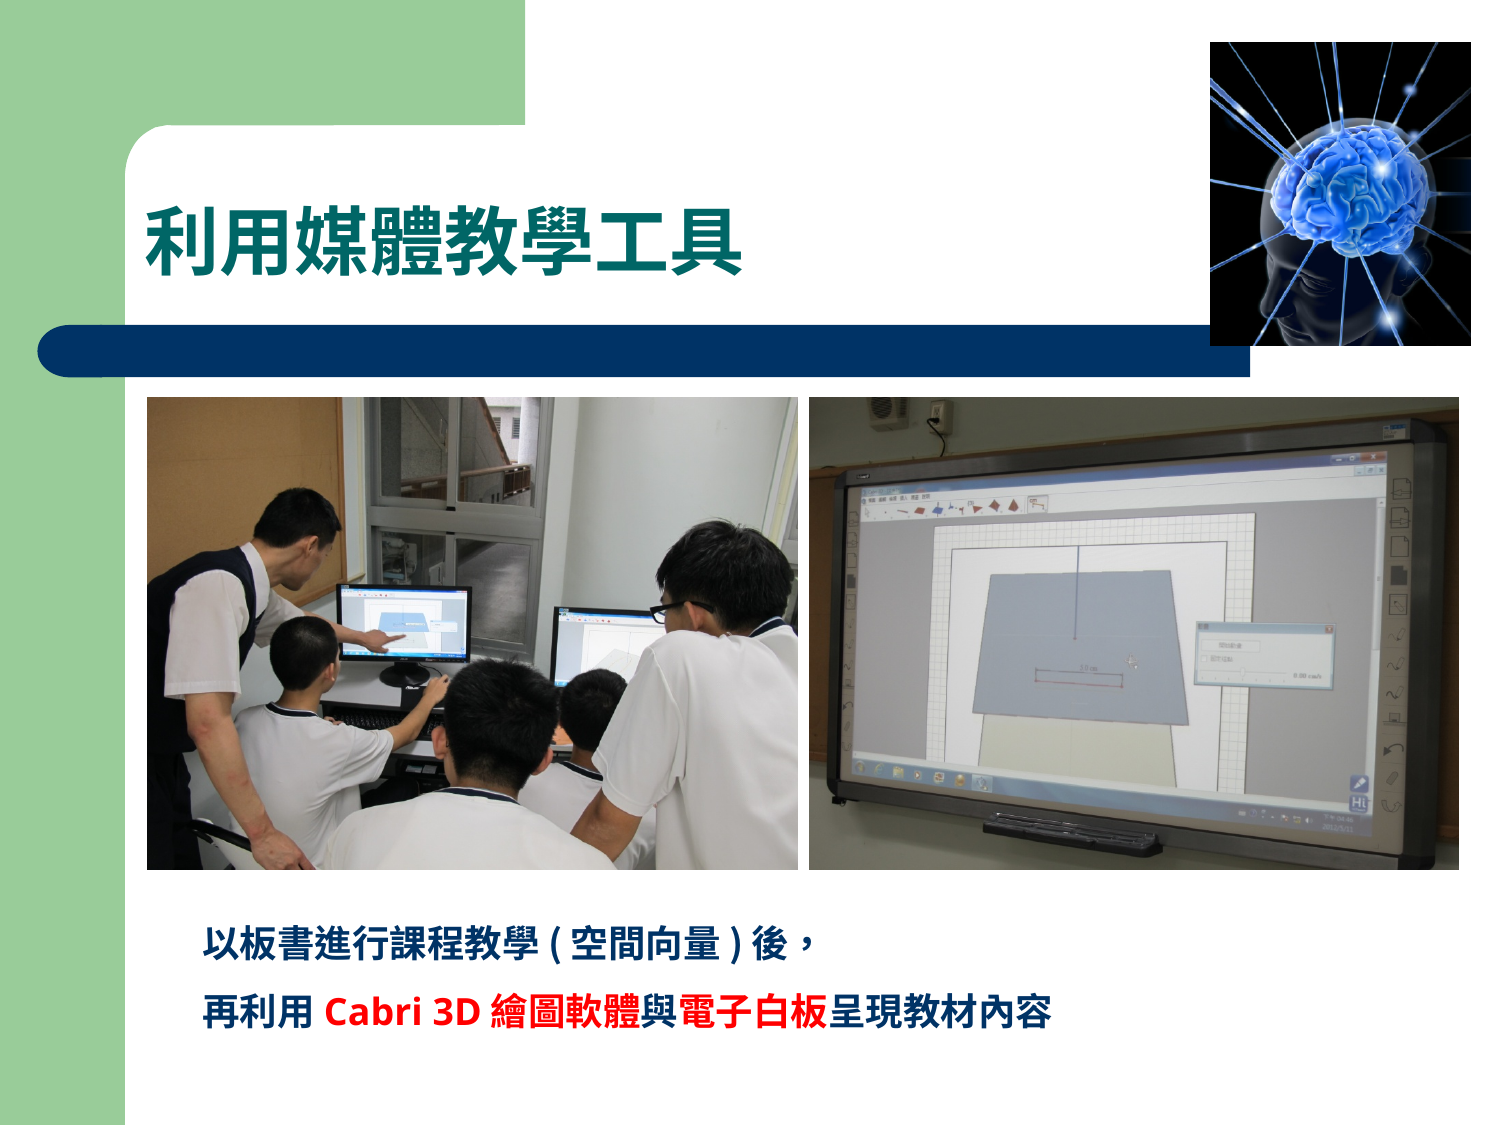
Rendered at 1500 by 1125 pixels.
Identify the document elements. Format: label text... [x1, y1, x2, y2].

picture [147, 397, 798, 870]
picture [809, 397, 1459, 870]
title 利用媒體教學工具 [136, 136, 1210, 301]
text_box 以板書進行課程教學(空間向量)後， 再利用Cabri 3D繪圖軟體與電子白板呈現教材內容 [194, 904, 1459, 1048]
picture [1210, 42, 1471, 346]
